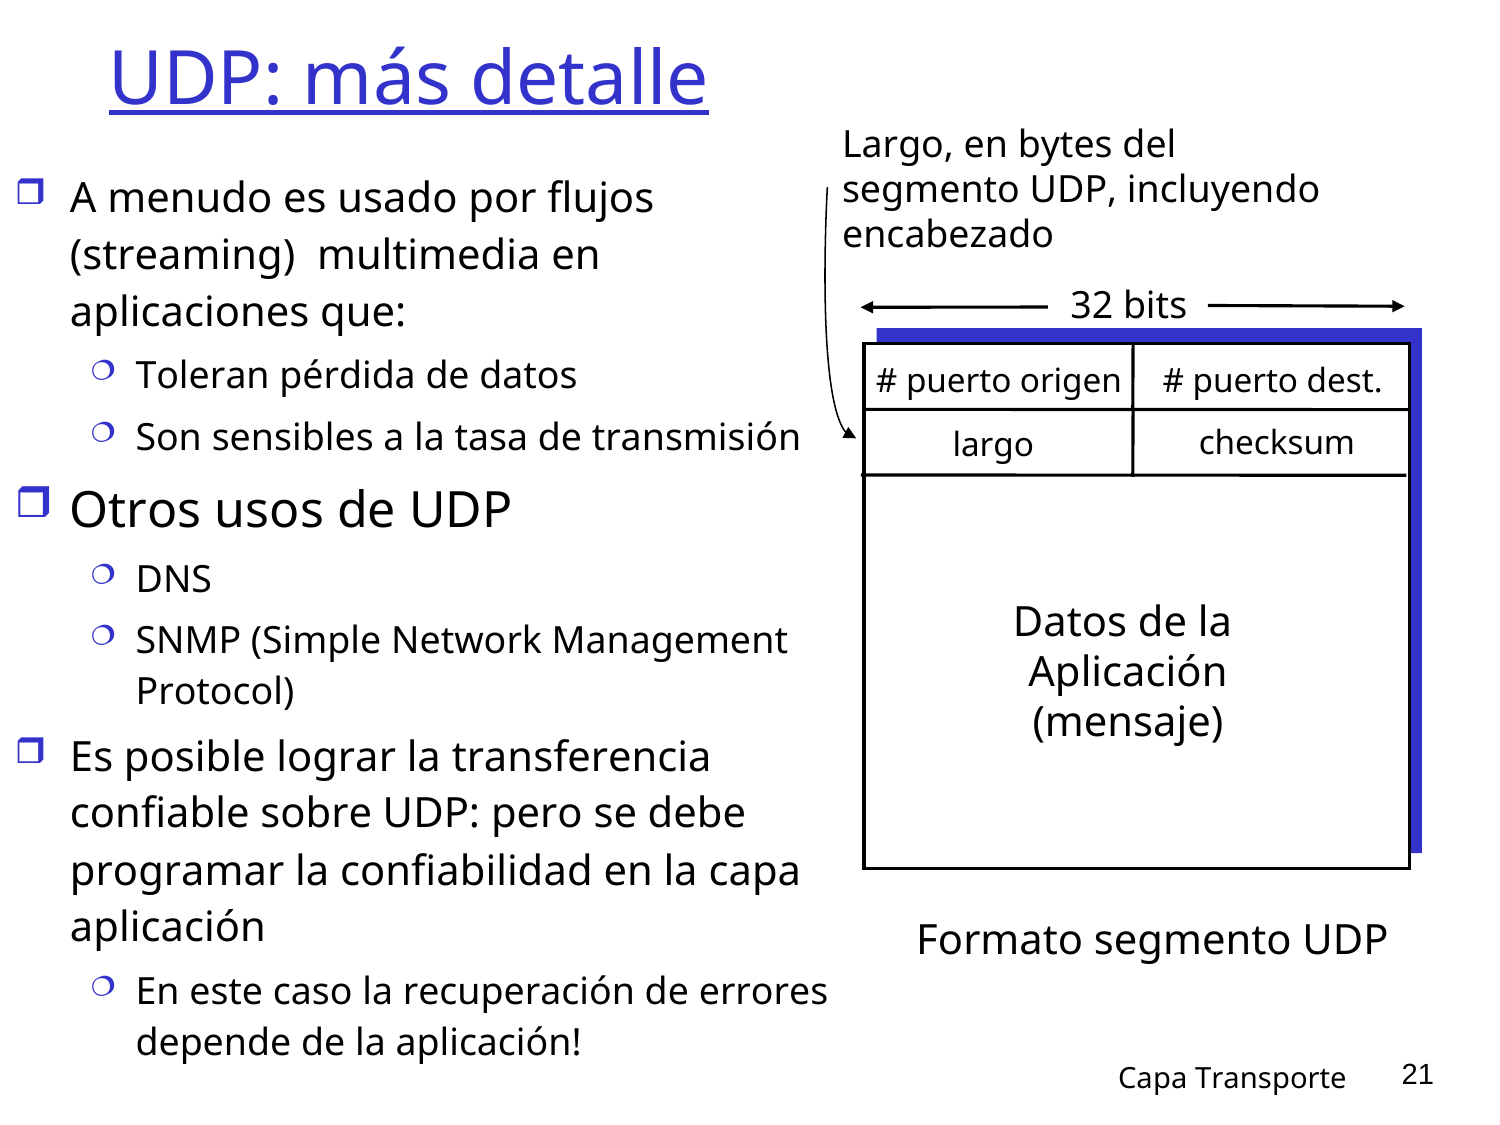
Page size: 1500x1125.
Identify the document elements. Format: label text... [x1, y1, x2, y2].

text_box Largo, en bytes del segmento UDP, incluyendo encabezado [827, 111, 1336, 263]
text_box [864, 411, 1131, 473]
text_box checksum [1183, 413, 1371, 470]
text_box [864, 328, 1422, 869]
text_box 32 bits [1055, 273, 1203, 334]
text_box Datos de la Aplicación (mensaje)‏ [998, 587, 1258, 753]
text_box # puerto dest. [1147, 351, 1399, 407]
title UDP: más detalle [93, 0, 1463, 150]
list A menudo es usado por flujos (streaming) multimedia en aplicaciones que: Toleran pérdida de datos Son sensibles a la tasa de transmisión Otros usos de UDP DNS SNMP (Simple Network Management Protocol)‏ Es posible lograr la transferencia confiable sobre UDP: pero se debe programar la confiabilidad en la capa aplicación En este caso la recuperación de errores depende de la aplicación! [0, 159, 863, 1060]
text_box Formato segmento UDP [901, 905, 1404, 971]
text_box # puerto origen [861, 351, 1131, 407]
text_box largo [937, 415, 1049, 471]
